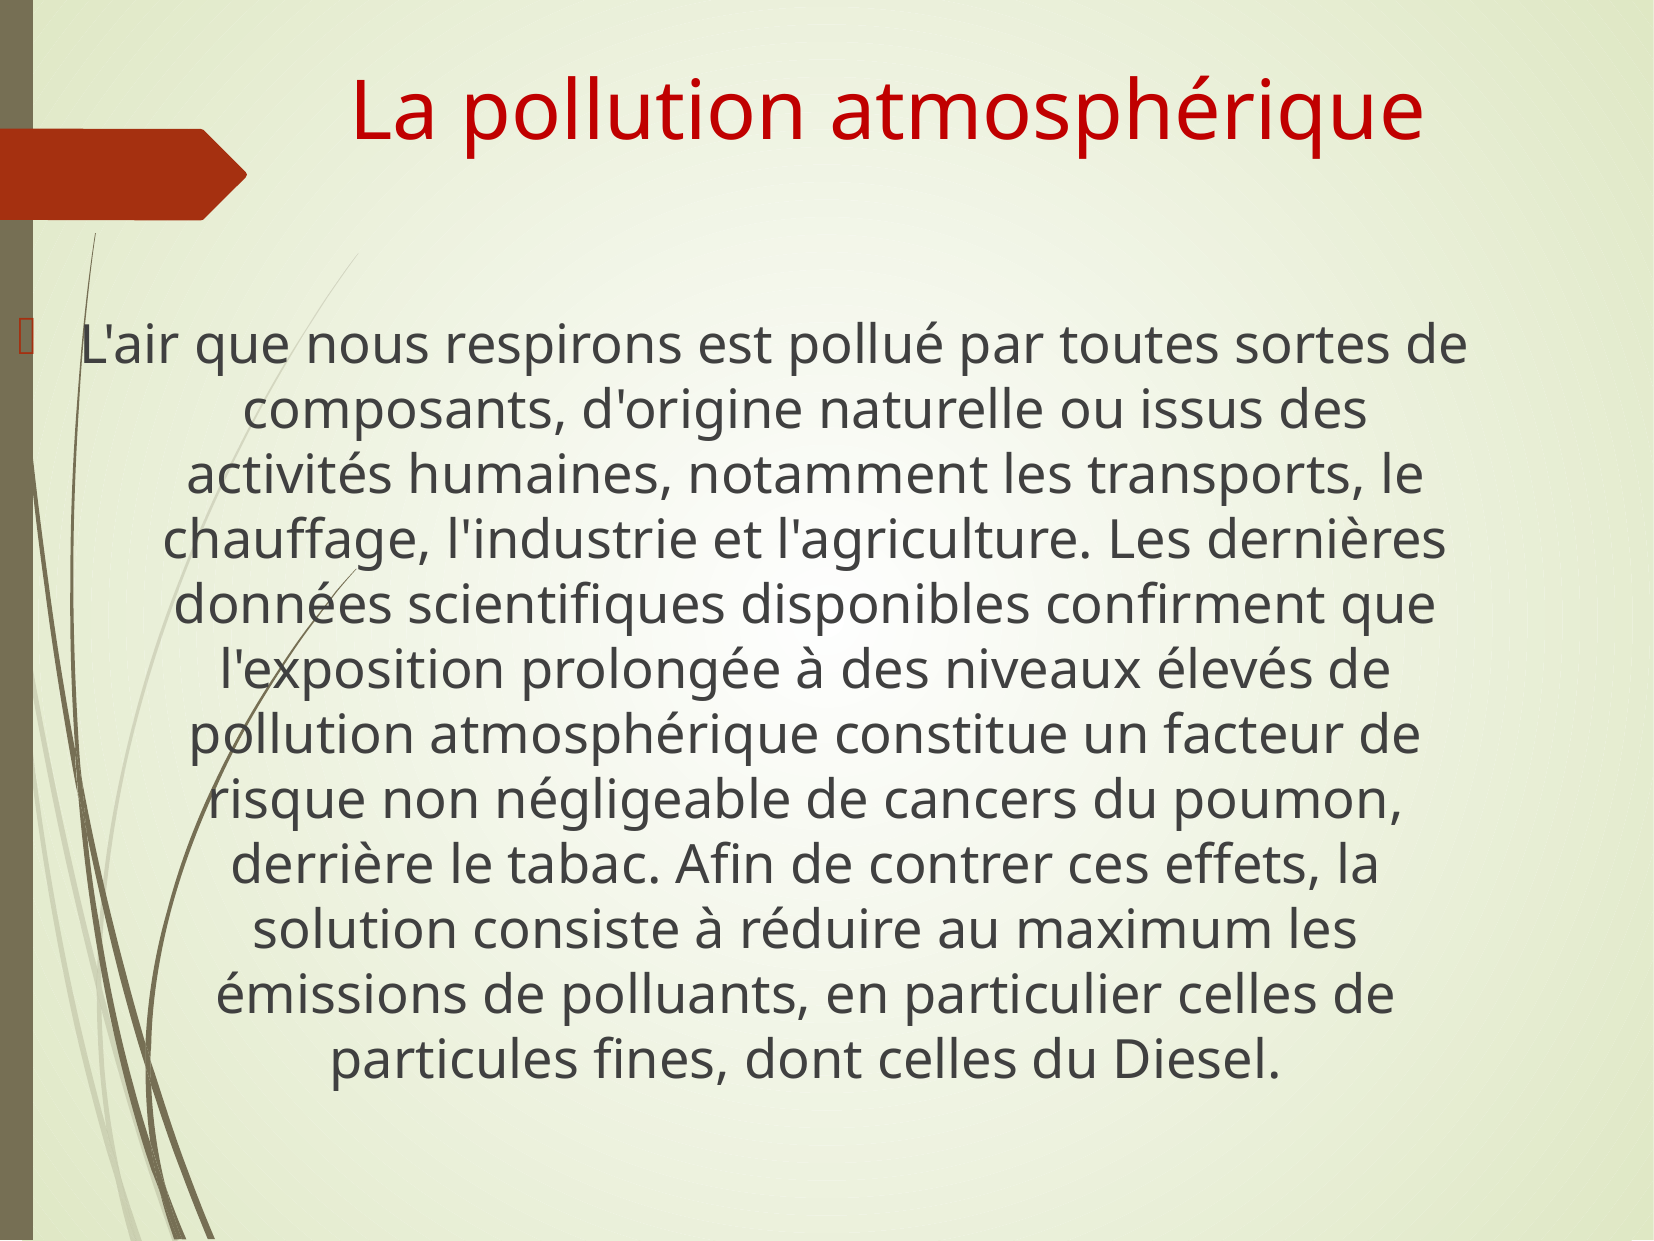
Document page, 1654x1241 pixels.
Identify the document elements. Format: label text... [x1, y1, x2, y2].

title La pollution atmosphérique [334, 49, 1489, 257]
subtitle L'air que nous respirons est pollué par toutes sortes de composants, d'origine naturelle ou issus des activités humaines, notamment les transports, le chauffage, l'industrie et l'agriculture. Les dernières données scientifiques disponibles confirment que l'exposition prolongée à des niveaux élevés de pollution atmosphérique constitue un facteur de risque non négligeable de cancers du poumon, derrière le tabac. Afin de contrer ces effets, la solution consiste à réduire au maximum les émissions de polluants, en particulier celles de particules fines, dont celles du Diesel. [0, 290, 1489, 1109]
